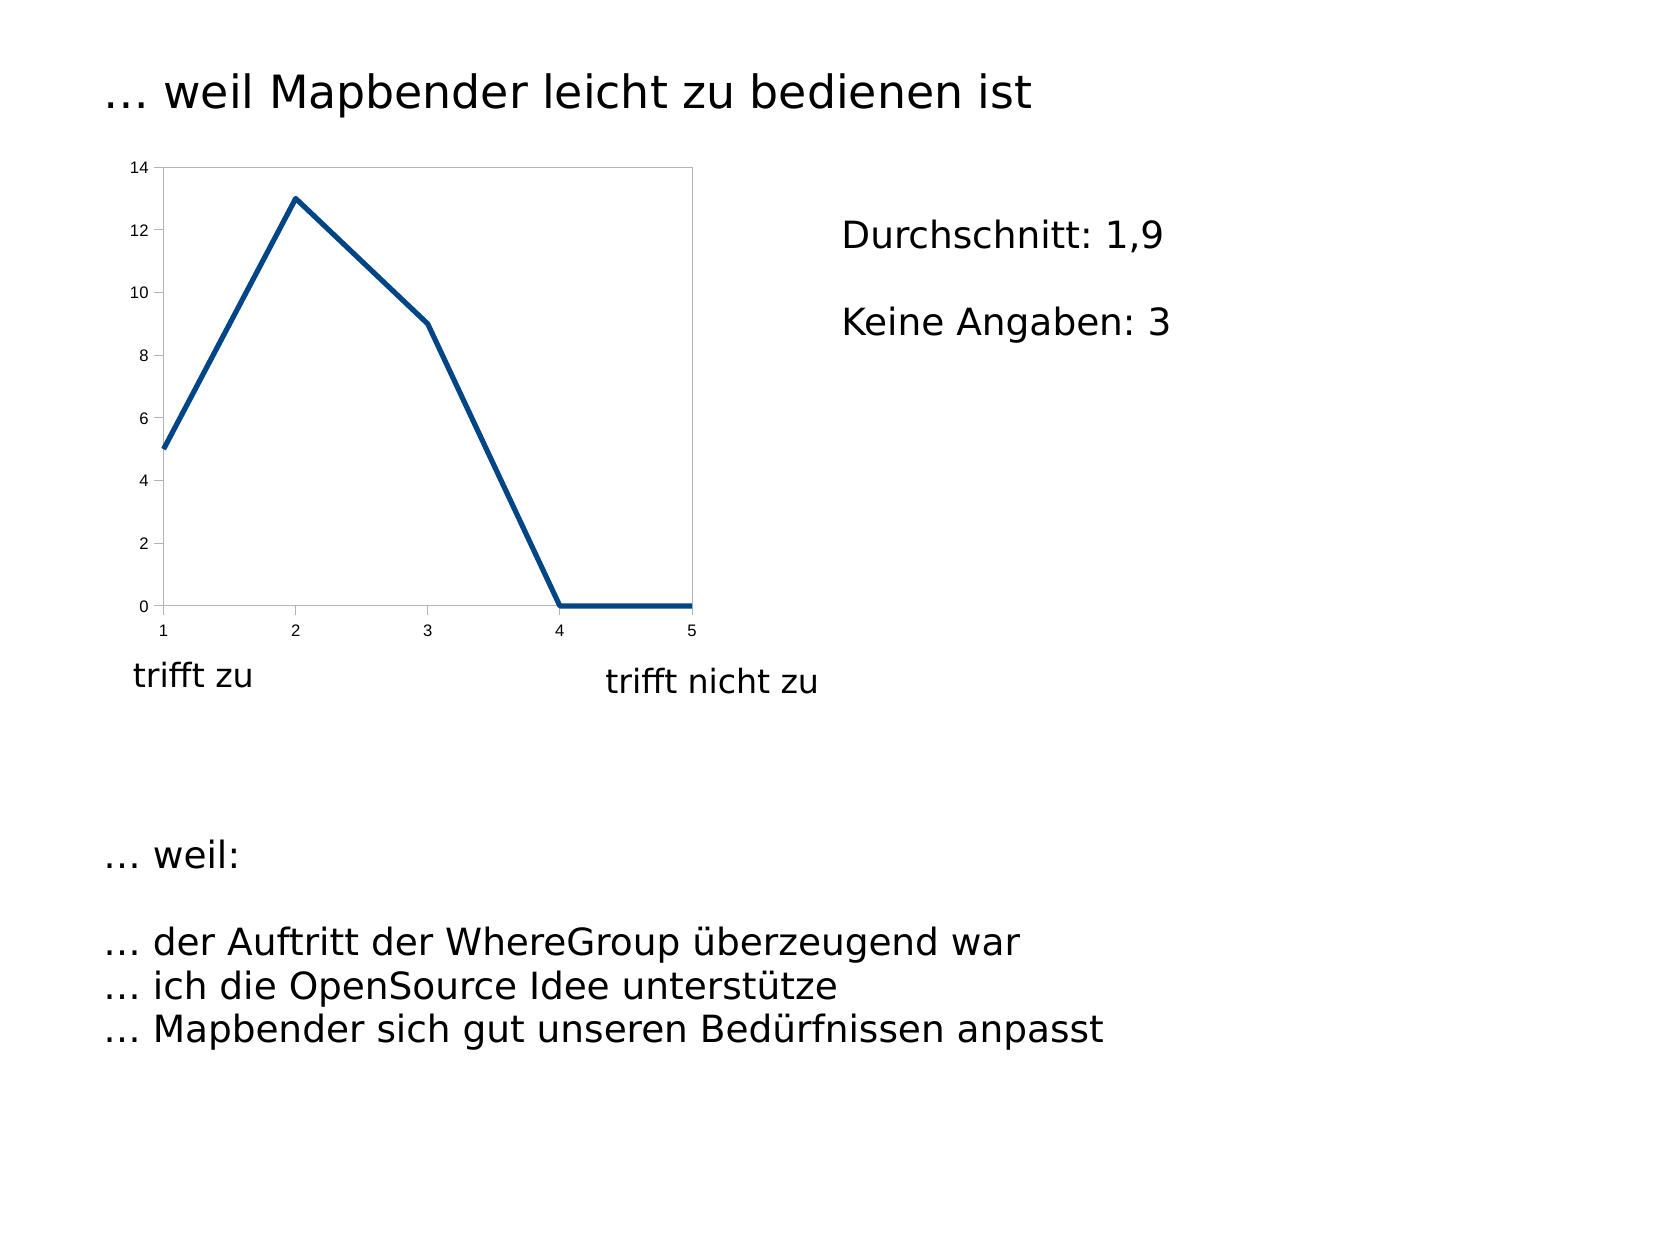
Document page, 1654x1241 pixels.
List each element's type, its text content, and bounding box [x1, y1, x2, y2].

text_box Durchschnitt: 1,9 Keine Angaben: 3 [826, 206, 1536, 353]
text_box … weil Mapbender leicht zu bedienen ist [88, 59, 1182, 128]
text_box … weil: … der Auftritt der WhereGroup überzeugend war … ich die OpenSource Idee unterstütze … Mapbender sich gut unseren Bedürfnissen anpasst [88, 826, 1152, 1060]
chart [118, 147, 709, 650]
text_box trifft nicht zu [590, 655, 857, 709]
text_box trifft zu [118, 650, 296, 703]
